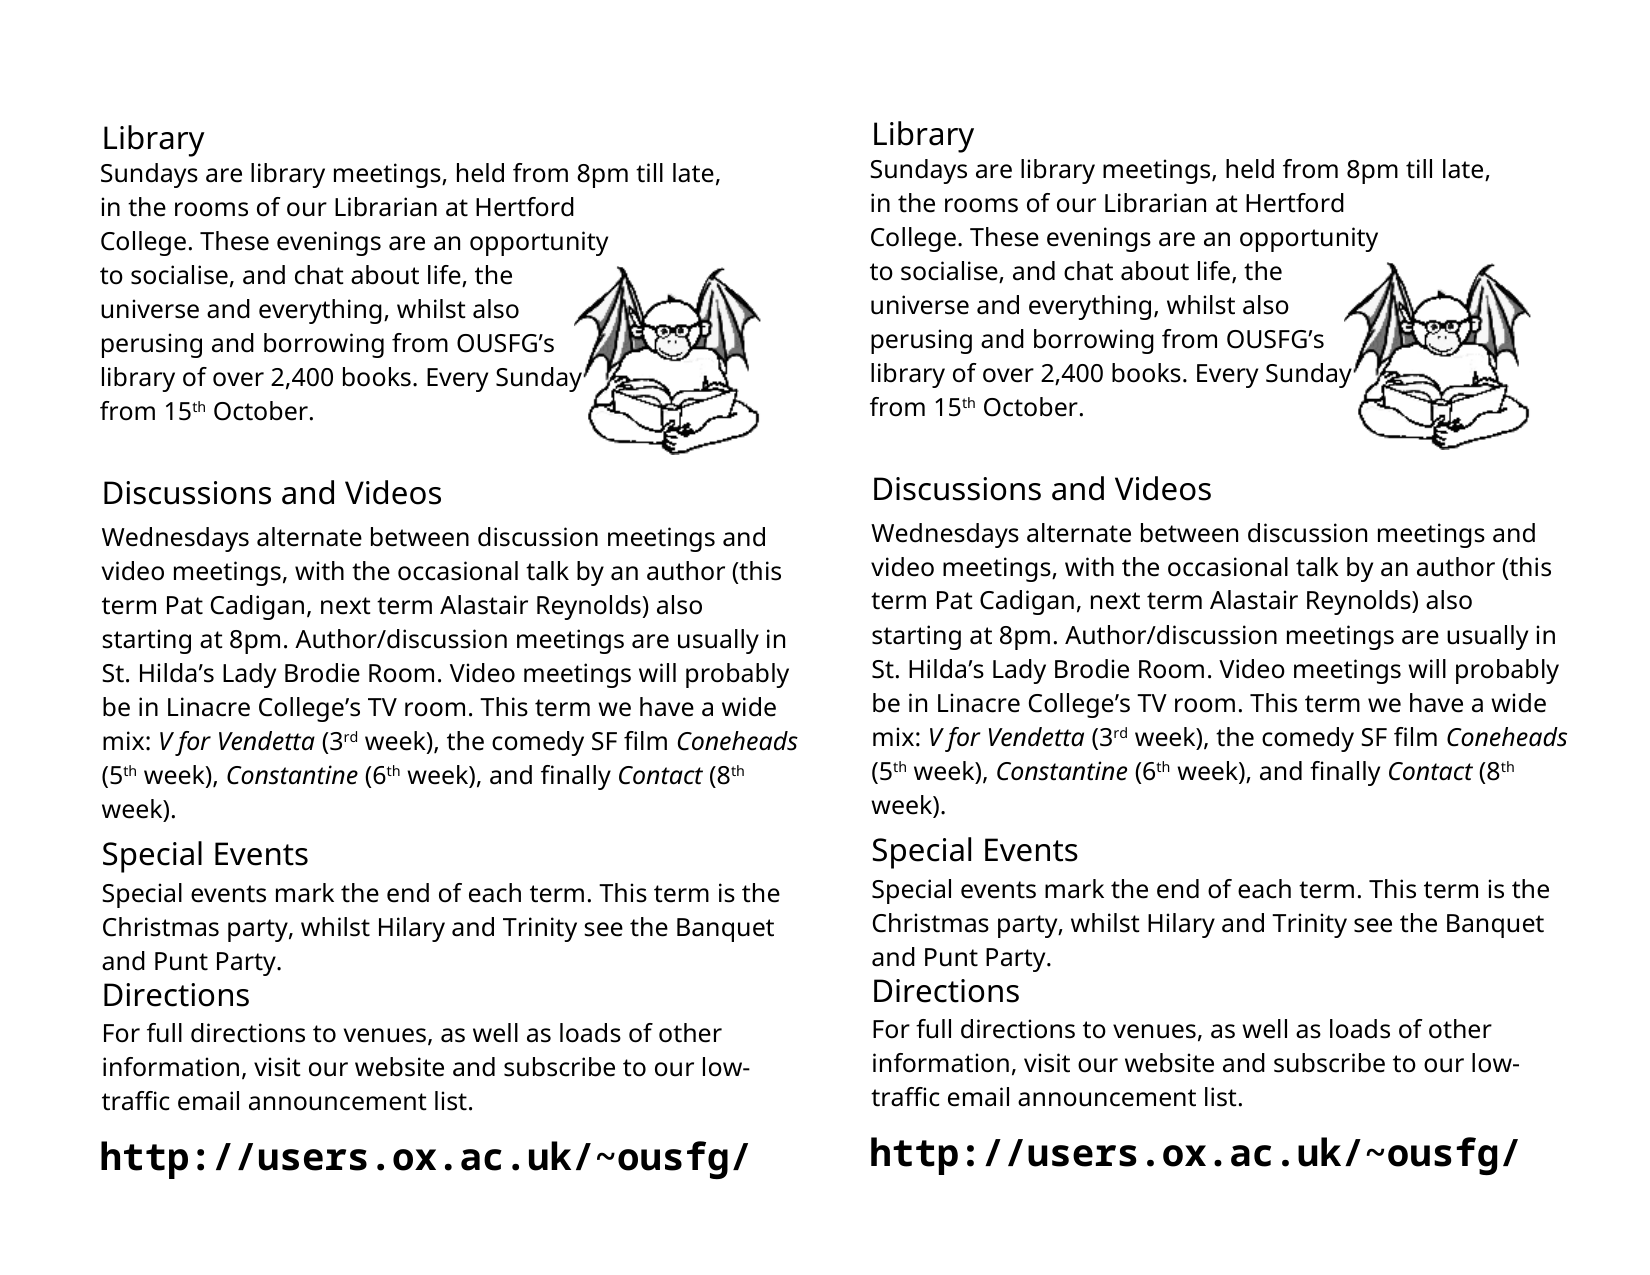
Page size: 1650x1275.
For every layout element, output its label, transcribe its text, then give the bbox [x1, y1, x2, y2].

text_box Sundays are library meetings, held from 8pm till late, in the rooms of our Librarian at Hertford College. These evenings are an opportunity to socialise, and chat about life, the universe and everything, whilst also perusing and borrowing from OUSFG’s library of over 2,400 books. Every Sunday from 15th October. [85, 148, 798, 449]
text_box Library [86, 108, 212, 184]
text_box Directions [856, 961, 1018, 1032]
text_box For full directions to venues, as well as loads of other information, visit our website and subscribe to our low-traffic email announcement list. [86, 1008, 800, 1123]
text_box Special events mark the end of each term. This term is the Christmas party, whilst Hilary and Trinity see the Banquet and Punt Party. [856, 864, 1586, 949]
text_box Wednesdays alternate between discussion meetings and video meetings, with the occasional talk by an author (this term Pat Cadigan, next term Alastair Reynolds) also starting at 8pm. Author/discussion meetings are usually in St. Hilda’s Lady Brodie Room. Video meetings will probably be in Linacre College’s TV room. This term we have a wide mix: V for Vendetta (3rd week), the comedy SF film Coneheads (5th week), Constantine (6th week), and finally Contact (8th week). [86, 512, 816, 808]
picture [1344, 445, 1532, 450]
text_box Special Events [856, 820, 1073, 896]
text_box Directions [86, 965, 248, 1036]
text_box For full directions to venues, as well as loads of other information, visit our website and subscribe to our low-traffic email announcement list. [856, 1004, 1570, 1119]
text_box http://users.ox.ac.uk/~ousfg/ [854, 1119, 1621, 1180]
text_box Library [856, 104, 981, 180]
picture [574, 449, 762, 455]
text_box Wednesdays alternate between discussion meetings and video meetings, with the occasional talk by an author (this term Pat Cadigan, next term Alastair Reynolds) also starting at 8pm. Author/discussion meetings are usually in St. Hilda’s Lady Brodie Room. Video meetings will probably be in Linacre College’s TV room. This term we have a wide mix: V for Vendetta (3rd week), the comedy SF film Coneheads (5th week), Constantine (6th week), and finally Contact (8th week). [856, 507, 1586, 804]
text_box Sundays are library meetings, held from 8pm till late, in the rooms of our Librarian at Hertford College. These evenings are an opportunity to socialise, and chat about life, the universe and everything, whilst also perusing and borrowing from OUSFG’s library of over 2,400 books. Every Sunday from 15th October. [854, 144, 1568, 445]
text_box Discussions and Videos [856, 459, 1187, 535]
text_box Special events mark the end of each term. This term is the Christmas party, whilst Hilary and Trinity see the Banquet and Punt Party. [86, 868, 816, 953]
text_box http://users.ox.ac.uk/~ousfg/ [84, 1123, 851, 1185]
text_box Special Events [86, 825, 303, 901]
text_box Discussions and Videos [86, 463, 417, 539]
